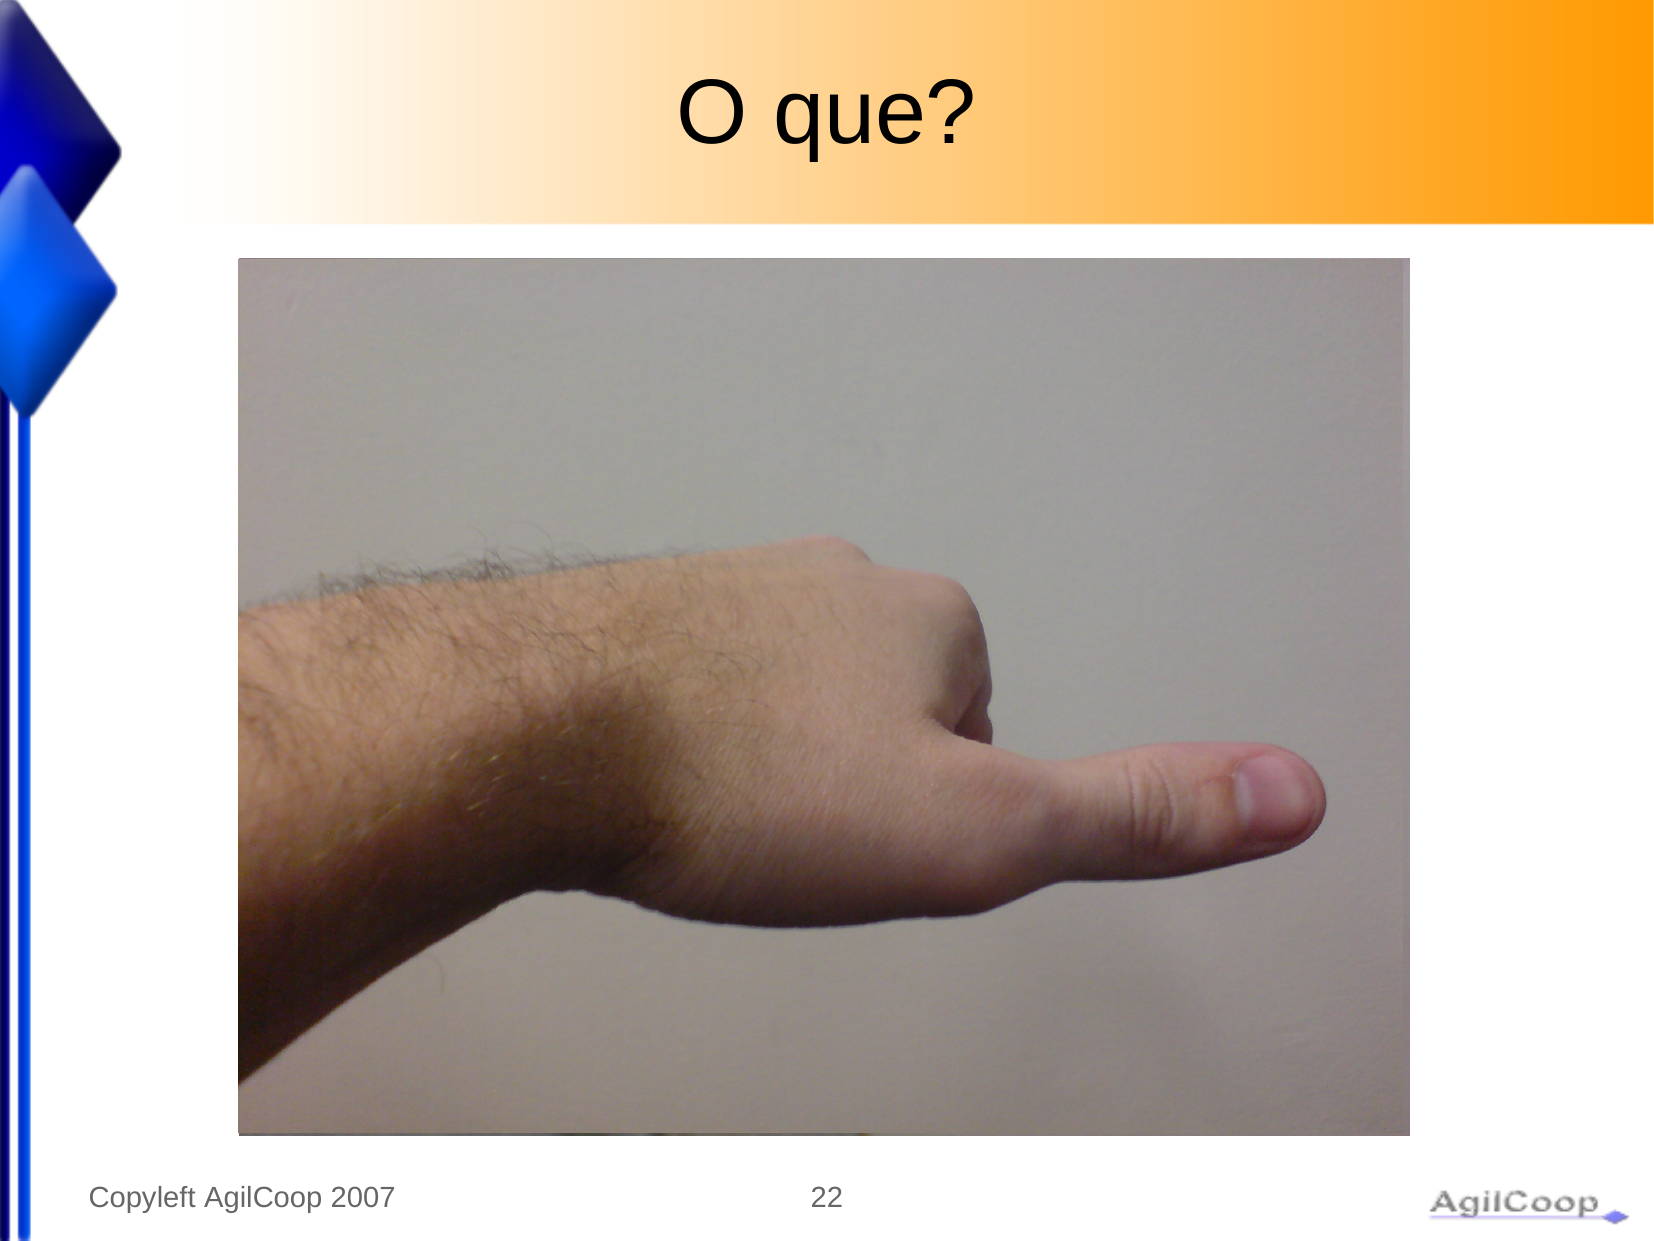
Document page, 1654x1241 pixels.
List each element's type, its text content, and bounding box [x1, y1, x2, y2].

picture [0, 0, 1654, 1241]
title O que? [82, 8, 1571, 216]
